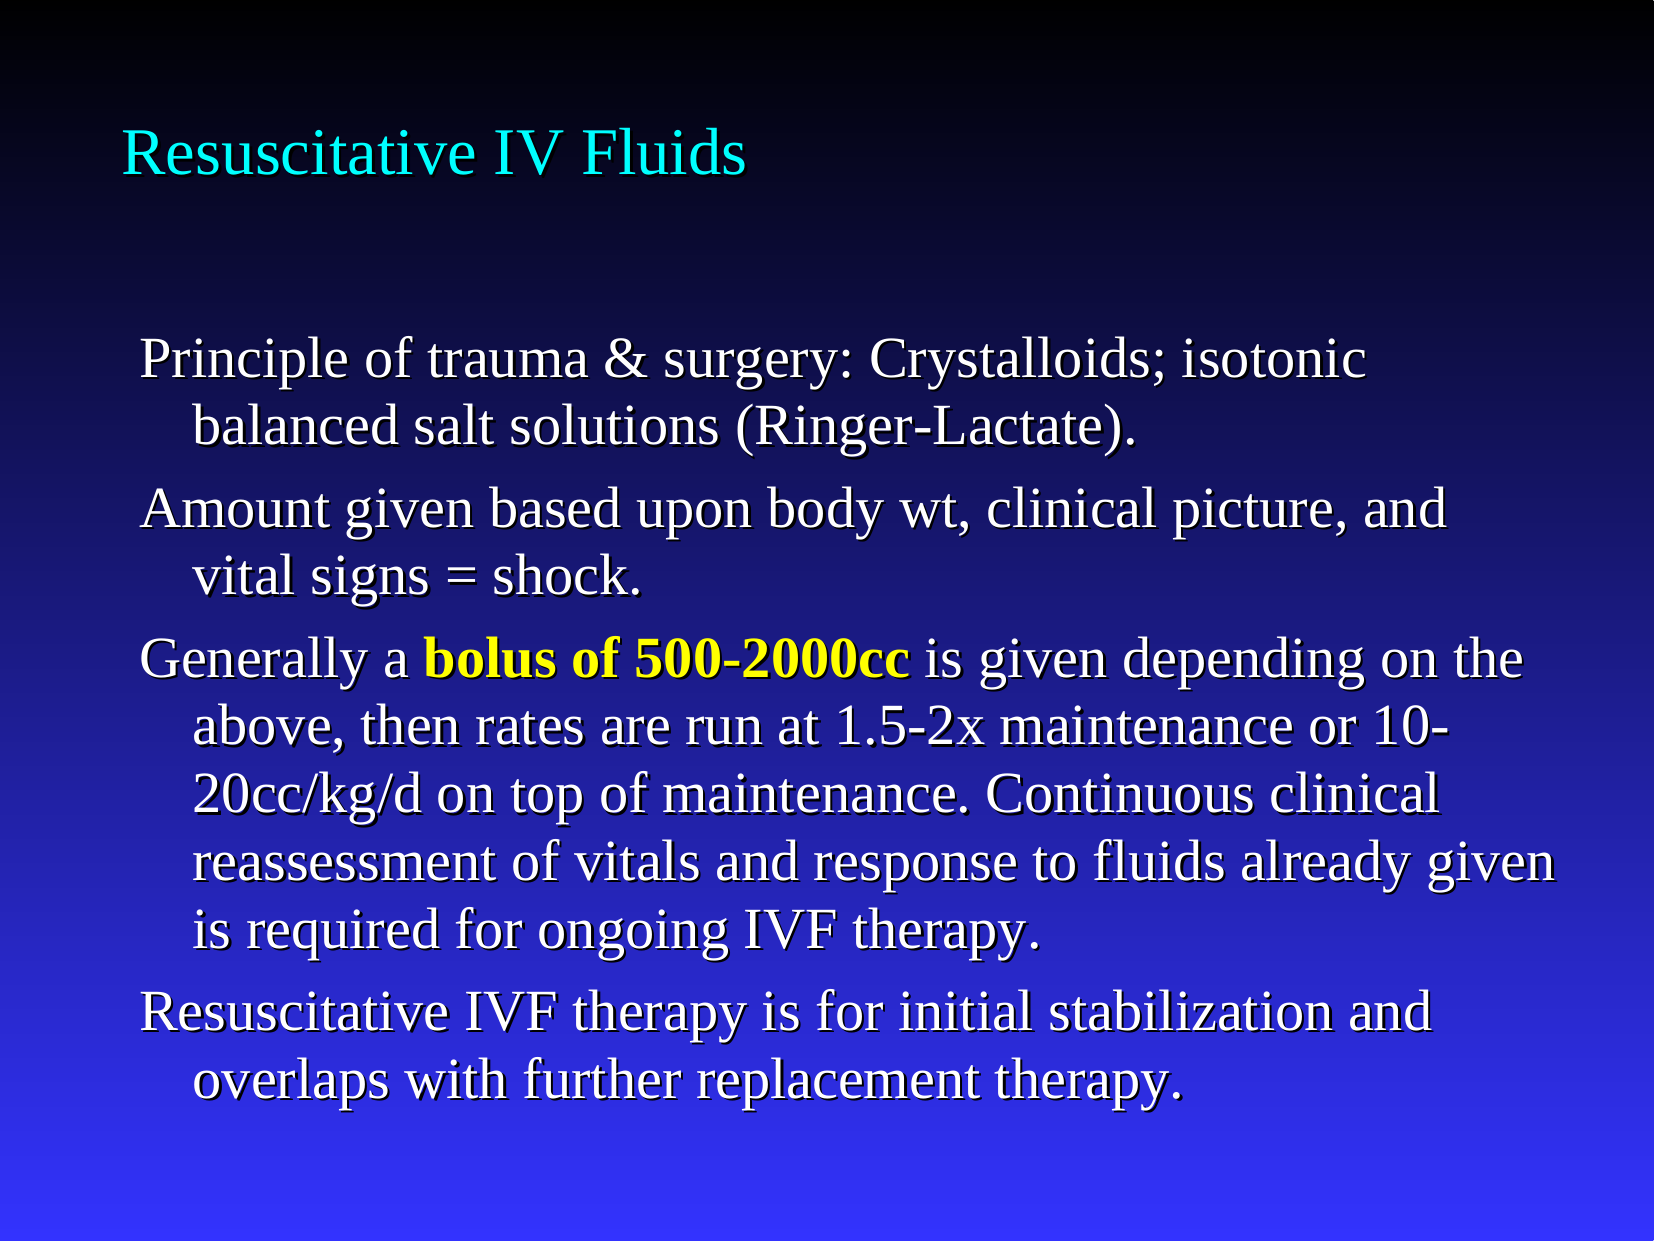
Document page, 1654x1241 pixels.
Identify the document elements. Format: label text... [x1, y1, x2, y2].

list Principle of trauma & surgery: Crystalloids; isotonic balanced salt solutions (Ringer-Lactate). Amount given based upon body wt, clinical picture, and vital signs = shock. Generally a bolus of 500-2000cc is given depending on the above, then rates are run at 1.5-2x maintenance or 10-20cc/kg/d on top of maintenance. Continuous clinical reassessment of vitals and response to fluids already given is required for ongoing IVF therapy. Resuscitative IVF therapy is for initial stabilization and overlaps with further replacement therapy. [121, 322, 1561, 1120]
title Resuscitative IV Fluids [121, 46, 1534, 254]
